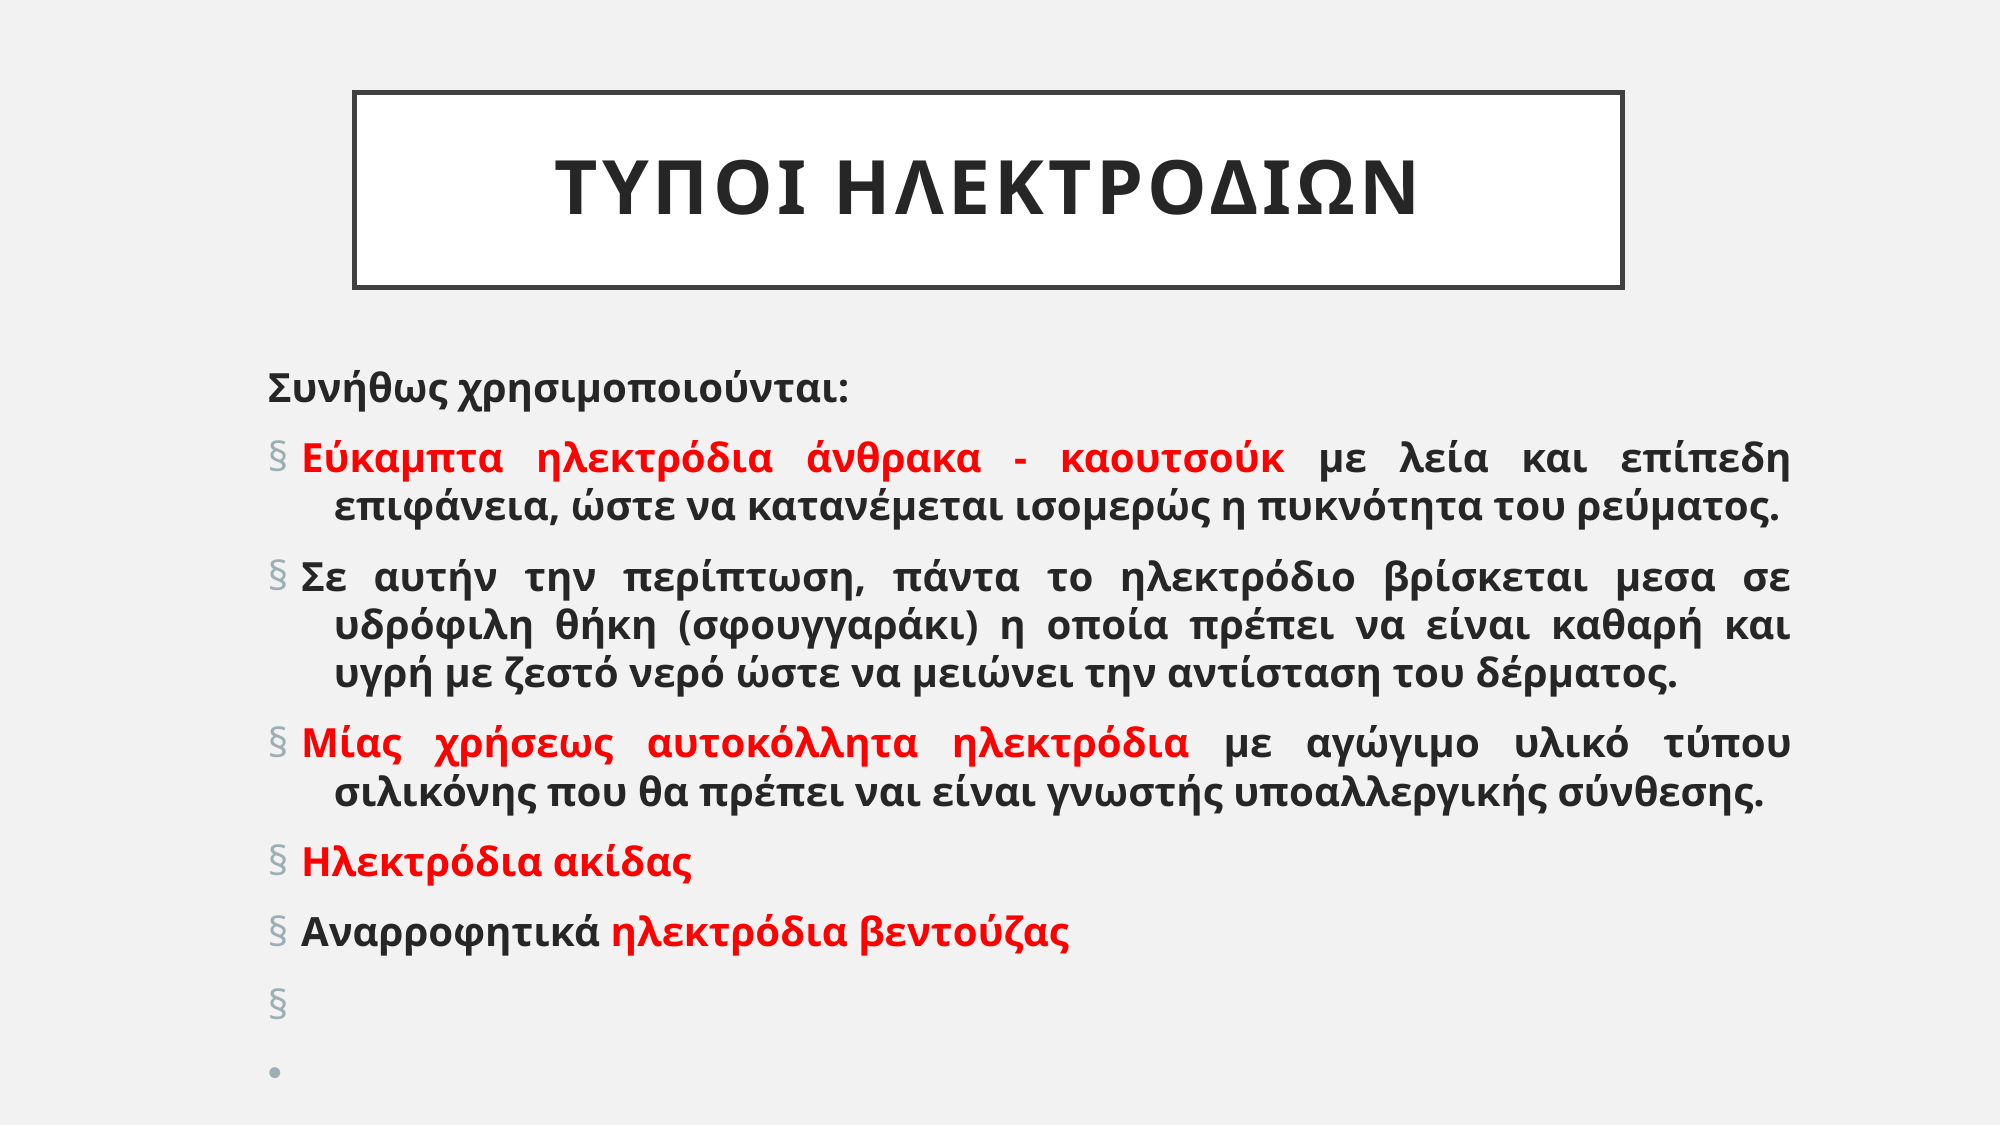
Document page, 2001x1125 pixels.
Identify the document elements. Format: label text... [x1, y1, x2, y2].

title Τυποι ηλεκτροδιων [354, 92, 1623, 288]
list Συνήθως χρησιμοποιούνται: Eύκαμπτα ηλεκτρόδια άνθρακα - καουτσούκ με λεία και επίπεδη επιφάνεια, ώστε να κατανέμεται ισομερώς η πυκνότητα του ρεύματος. Σε αυτήν την περίπτωση, πάντα το ηλεκτρόδιο βρίσκεται μεσα σε υδρόφιλη θήκη (σφουγγαράκι) η οποία πρέπει να είναι καθαρή και υγρή με ζεστό νερό ώστε να μειώνει την αντίσταση του δέρματος. Μίας χρήσεως αυτοκόλλητα ηλεκτρόδια με αγώγιμο υλικό τύπου σιλικόνης που θα πρέπει ναι είναι γνωστής υποαλλεργικής σύνθεσης. Ηλεκτρόδια ακίδας Αναρροφητικά ηλεκτρόδια βεντούζας [252, 354, 1812, 1051]
